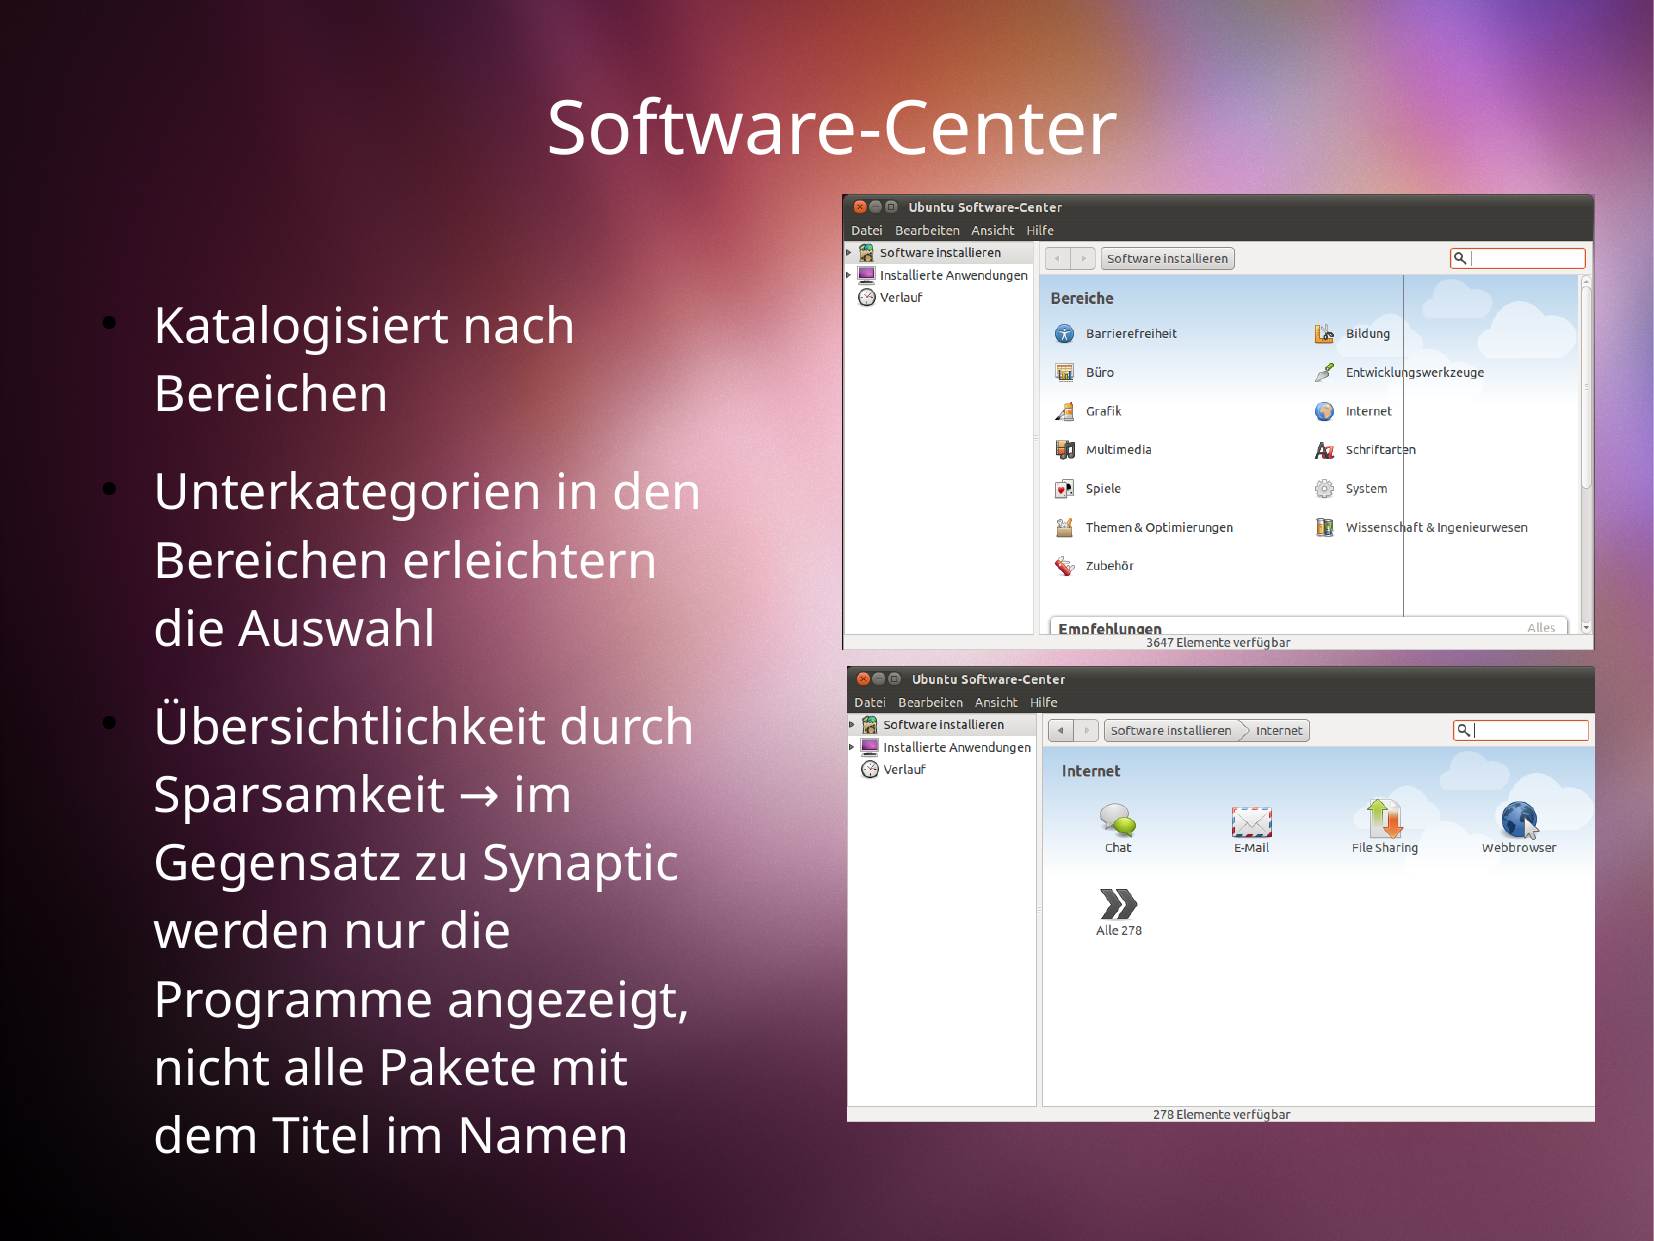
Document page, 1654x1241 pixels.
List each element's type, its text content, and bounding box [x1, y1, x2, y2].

picture [0, 0, 1654, 1241]
title Software-Center [88, 29, 1577, 222]
list Katalogisiert nach Bereichen Unterkategorien in den Bereichen erleichtern die Auswahl Übersichtlichkeit durch Sparsamkeit → im Gegensatz zu Synaptic werden nur die Programme angezeigt, nicht alle Pakete mit dem Titel im Namen [82, 290, 739, 1109]
